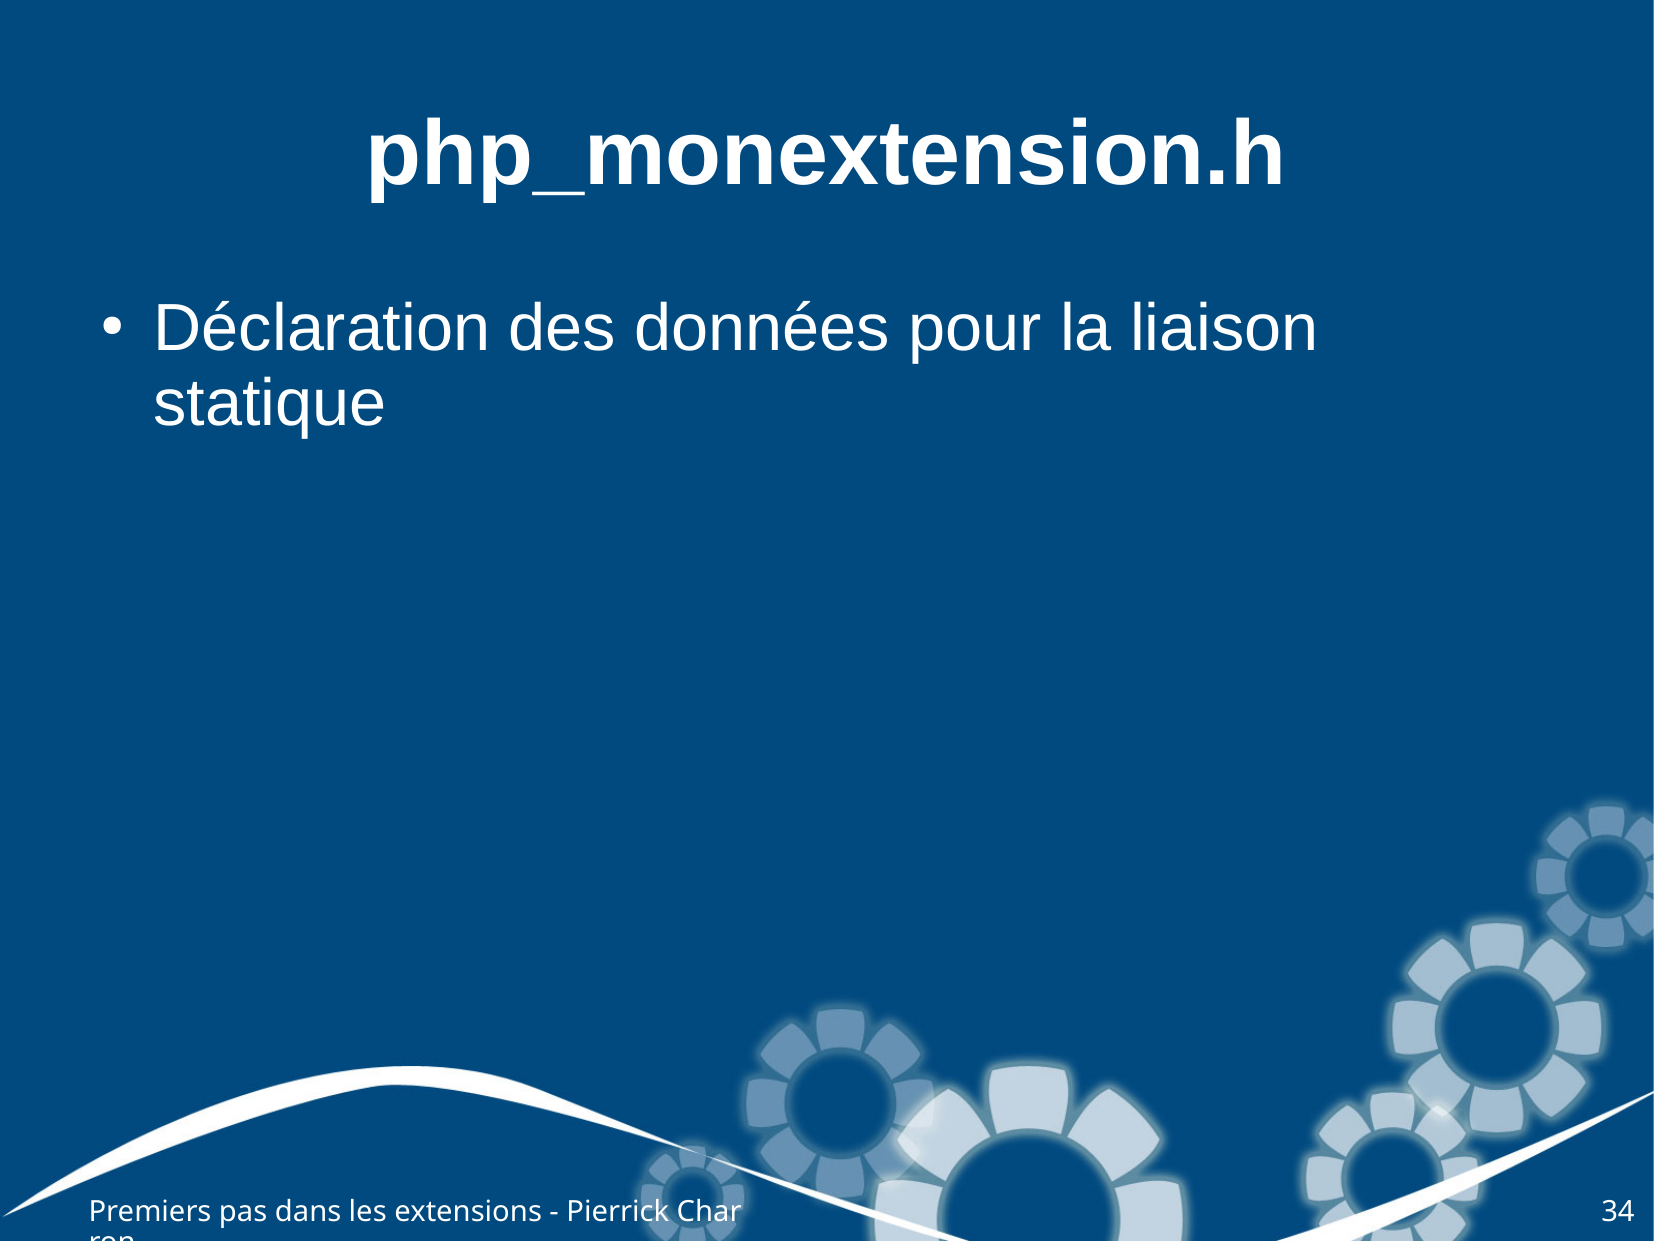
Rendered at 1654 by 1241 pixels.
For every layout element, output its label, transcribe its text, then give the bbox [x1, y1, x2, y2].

title php_monextension.h [82, 49, 1571, 257]
list Déclaration des données pour la liaison statique [82, 290, 1571, 585]
picture [0, 0, 1654, 1241]
